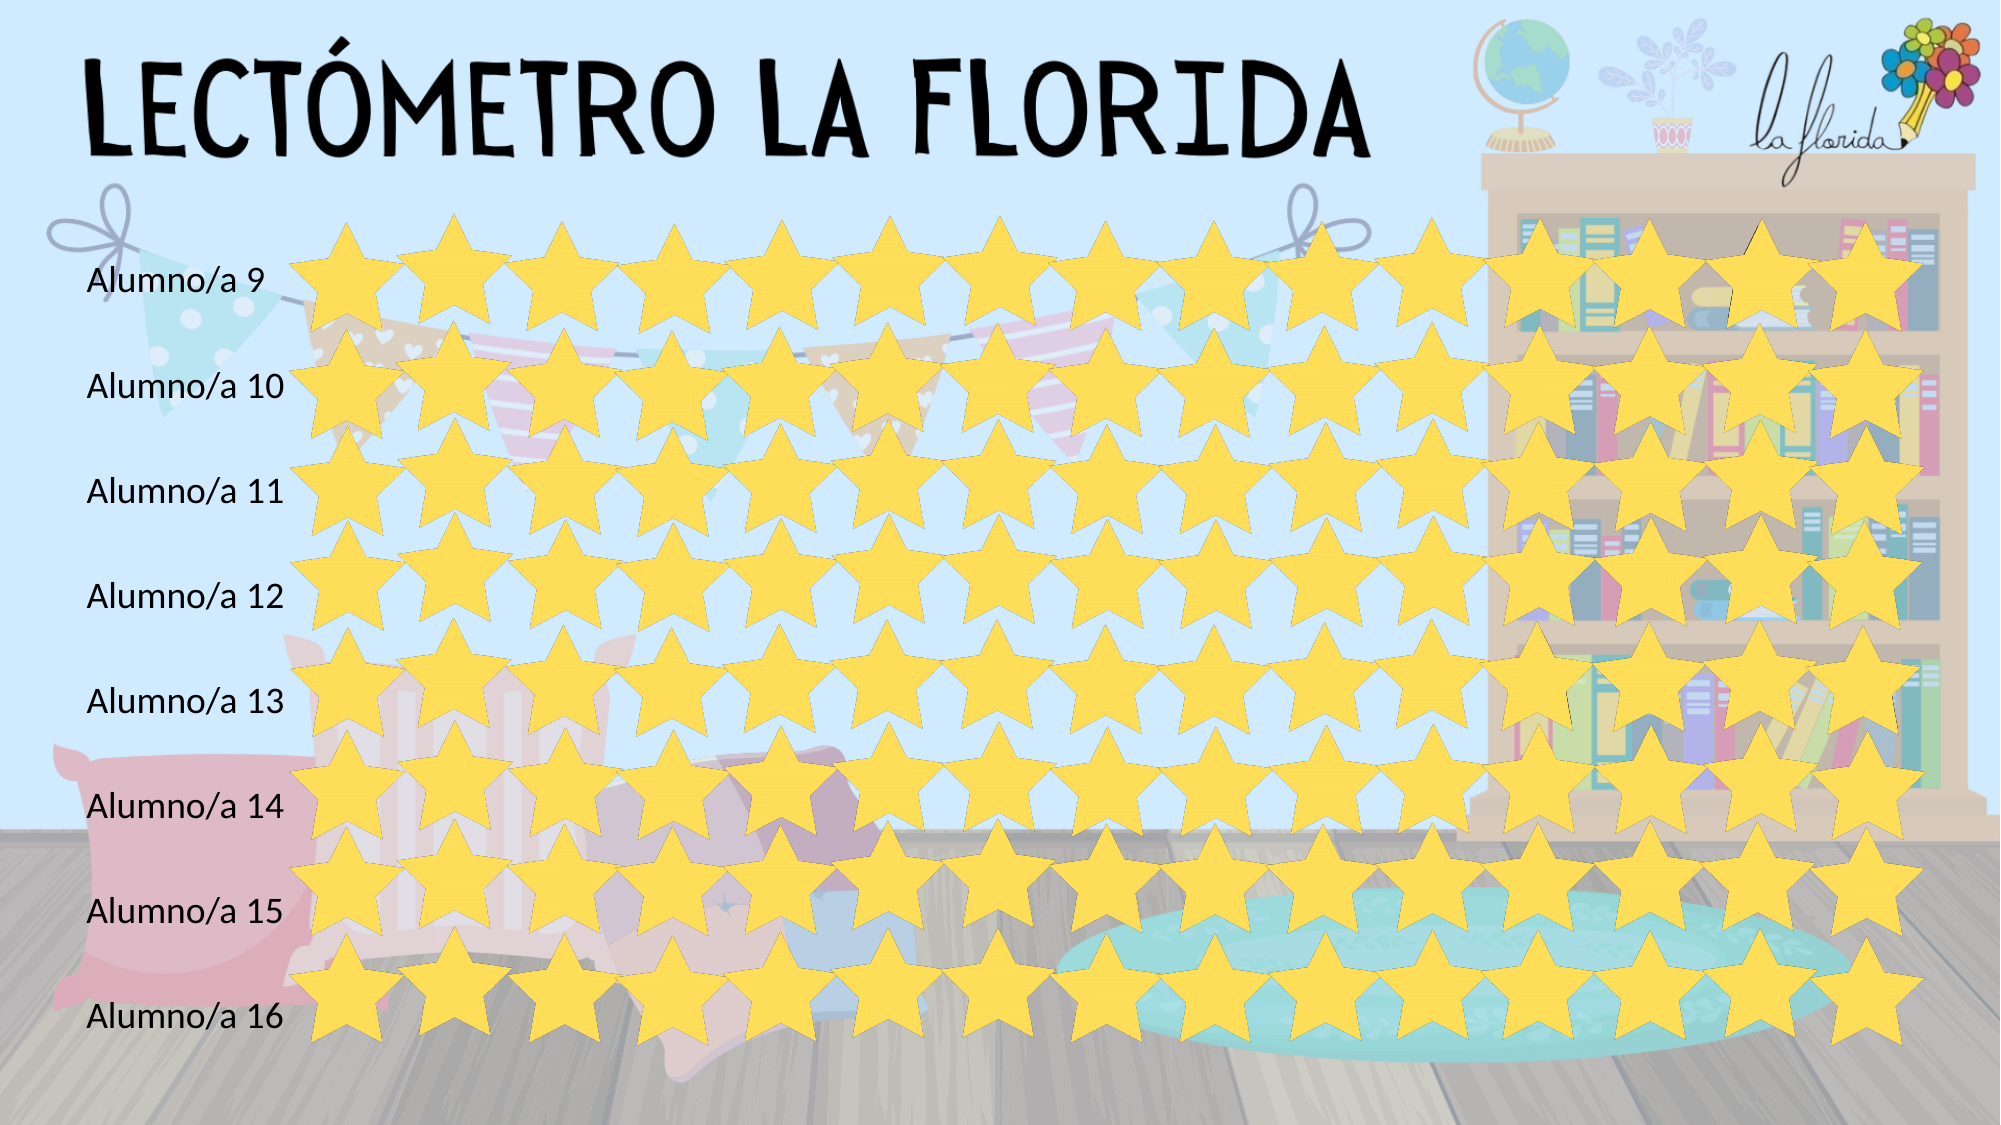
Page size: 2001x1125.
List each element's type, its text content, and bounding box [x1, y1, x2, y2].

text_box Alumno/a 9 [71, 247, 285, 309]
text_box Alumno/a 10 [71, 353, 285, 414]
text_box Alumno/a 15 [71, 878, 285, 939]
text_box Alumno/a 13 [71, 668, 287, 729]
text_box Alumno/a 11 [71, 458, 286, 519]
text_box Alumno/a 12 [71, 563, 287, 624]
picture [0, 0, 2000, 1125]
text_box Alumno/a 16 [71, 983, 285, 1044]
text_box Alumno/a 14 [71, 773, 286, 834]
